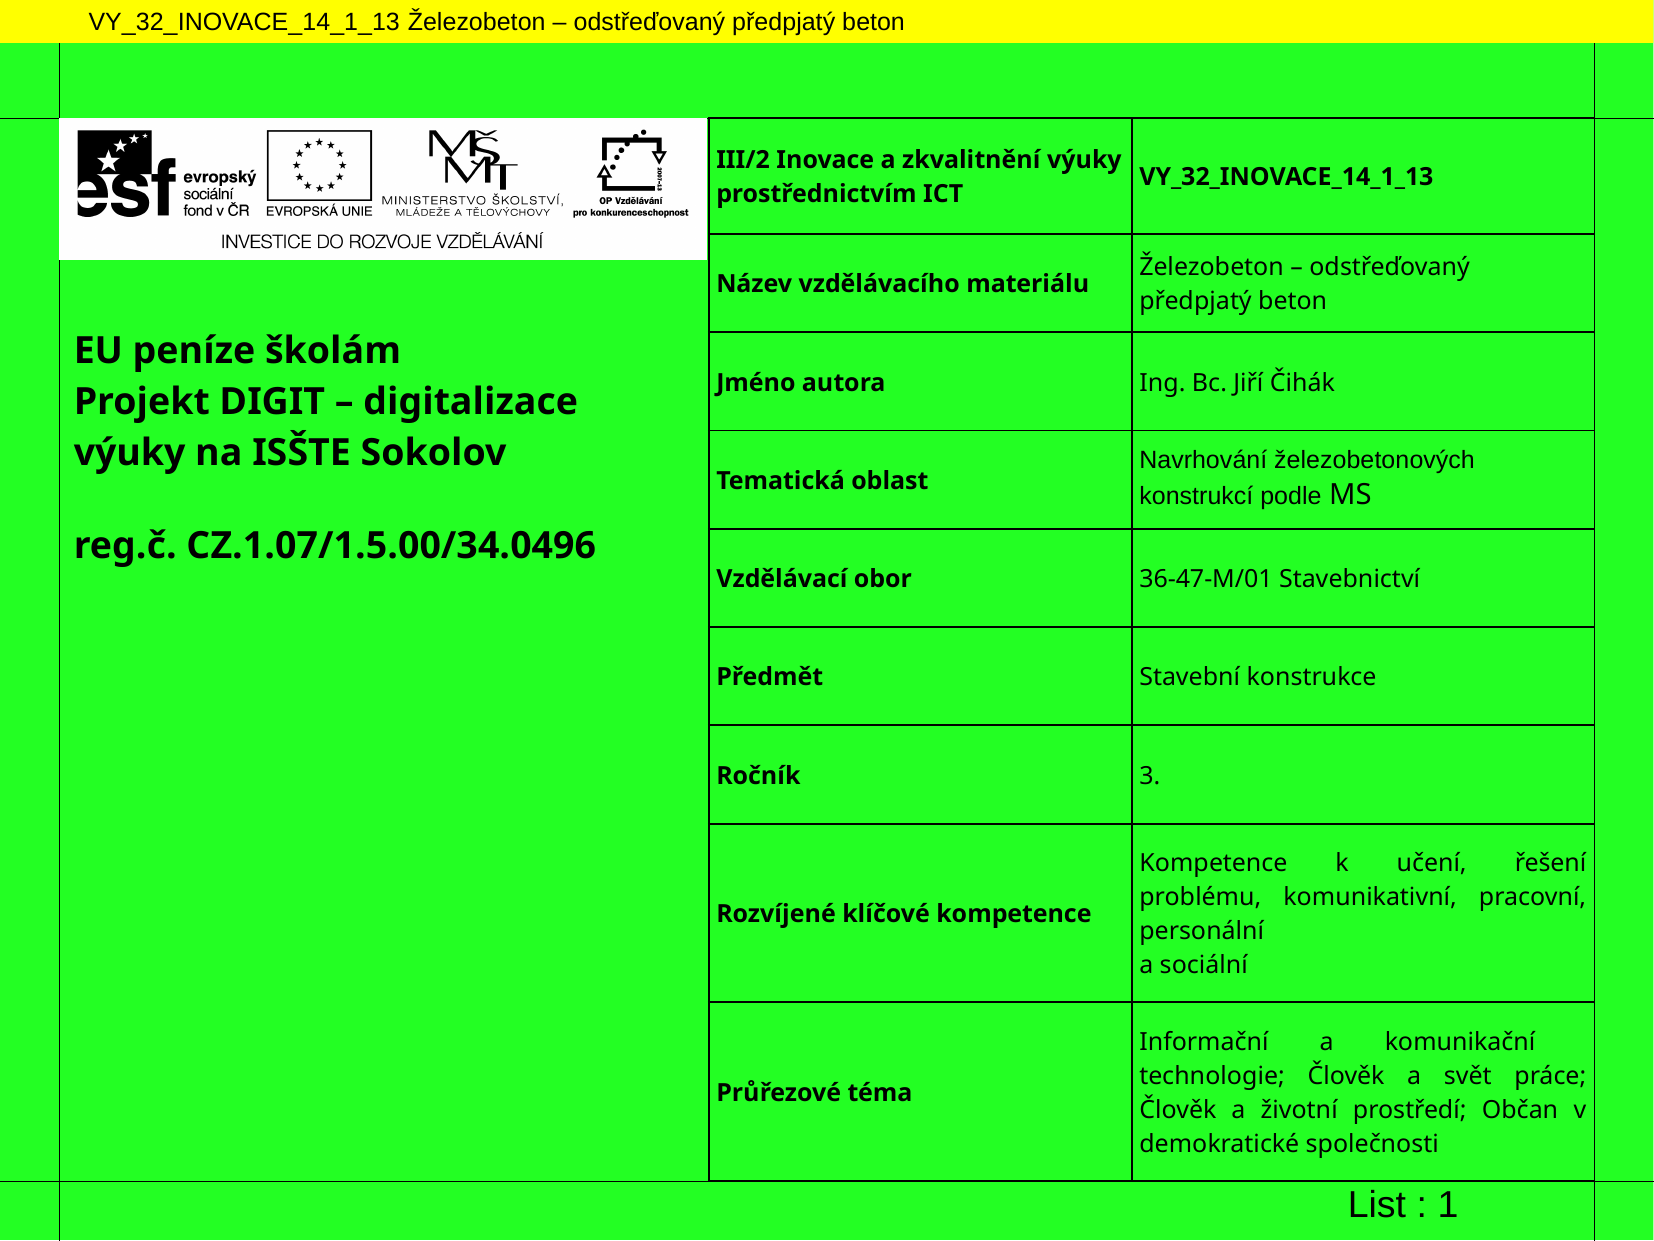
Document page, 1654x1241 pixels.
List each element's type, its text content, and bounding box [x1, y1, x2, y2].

table_cell Název vzdělávacího materiálu [710, 235, 1131, 331]
table_header III/2 Inovace a zkvalitnění výuky prostřednictvím ICT [710, 119, 1131, 233]
table_cell Tematická oblast [710, 431, 1131, 528]
table_cell 3. [1133, 726, 1594, 823]
table_cell Vzdělávací obor [710, 530, 1131, 626]
table_cell Jméno autora [710, 333, 1131, 430]
table_cell Stavební konstrukce [1133, 628, 1594, 724]
table_cell Informační a komunikační technologie; Člověk a svět práce; Člověk a životní prostředí; Občan v demokratické společnosti [1133, 1003, 1594, 1180]
table_cell Železobeton – odstřeďovaný předpjatý beton [1133, 235, 1594, 331]
table_cell Navrhování železobetonových konstrukcí podle MS [1133, 431, 1594, 528]
table_cell Předmět [710, 628, 1131, 724]
picture [59, 118, 707, 260]
text_box List : <číslo> [1357, 1176, 1599, 1241]
text_box VY_32_INOVACE_14_1_13 Železobeton – odstřeďovaný předpjatý beton [0, 0, 1654, 43]
table_cell Kompetence k učení, řešení problému, komunikativní, pracovní, personální a sociální [1133, 825, 1594, 1001]
table_header VY_32_INOVACE_14_1_13 [1133, 119, 1594, 233]
text_box EU peníze školám Projekt DIGIT – digitalizace výuky na ISŠTE Sokolov reg.č. CZ.1.07/1.5.00/34.0496 [59, 315, 680, 562]
table_cell Ing. Bc. Jiří Čihák [1133, 333, 1594, 430]
table_cell Rozvíjené klíčové kompetence [710, 825, 1131, 1001]
table_cell Průřezové téma [710, 1003, 1131, 1180]
table_cell Ročník [710, 726, 1131, 823]
table_cell 36-47-M/01 Stavebnictví [1133, 530, 1594, 626]
